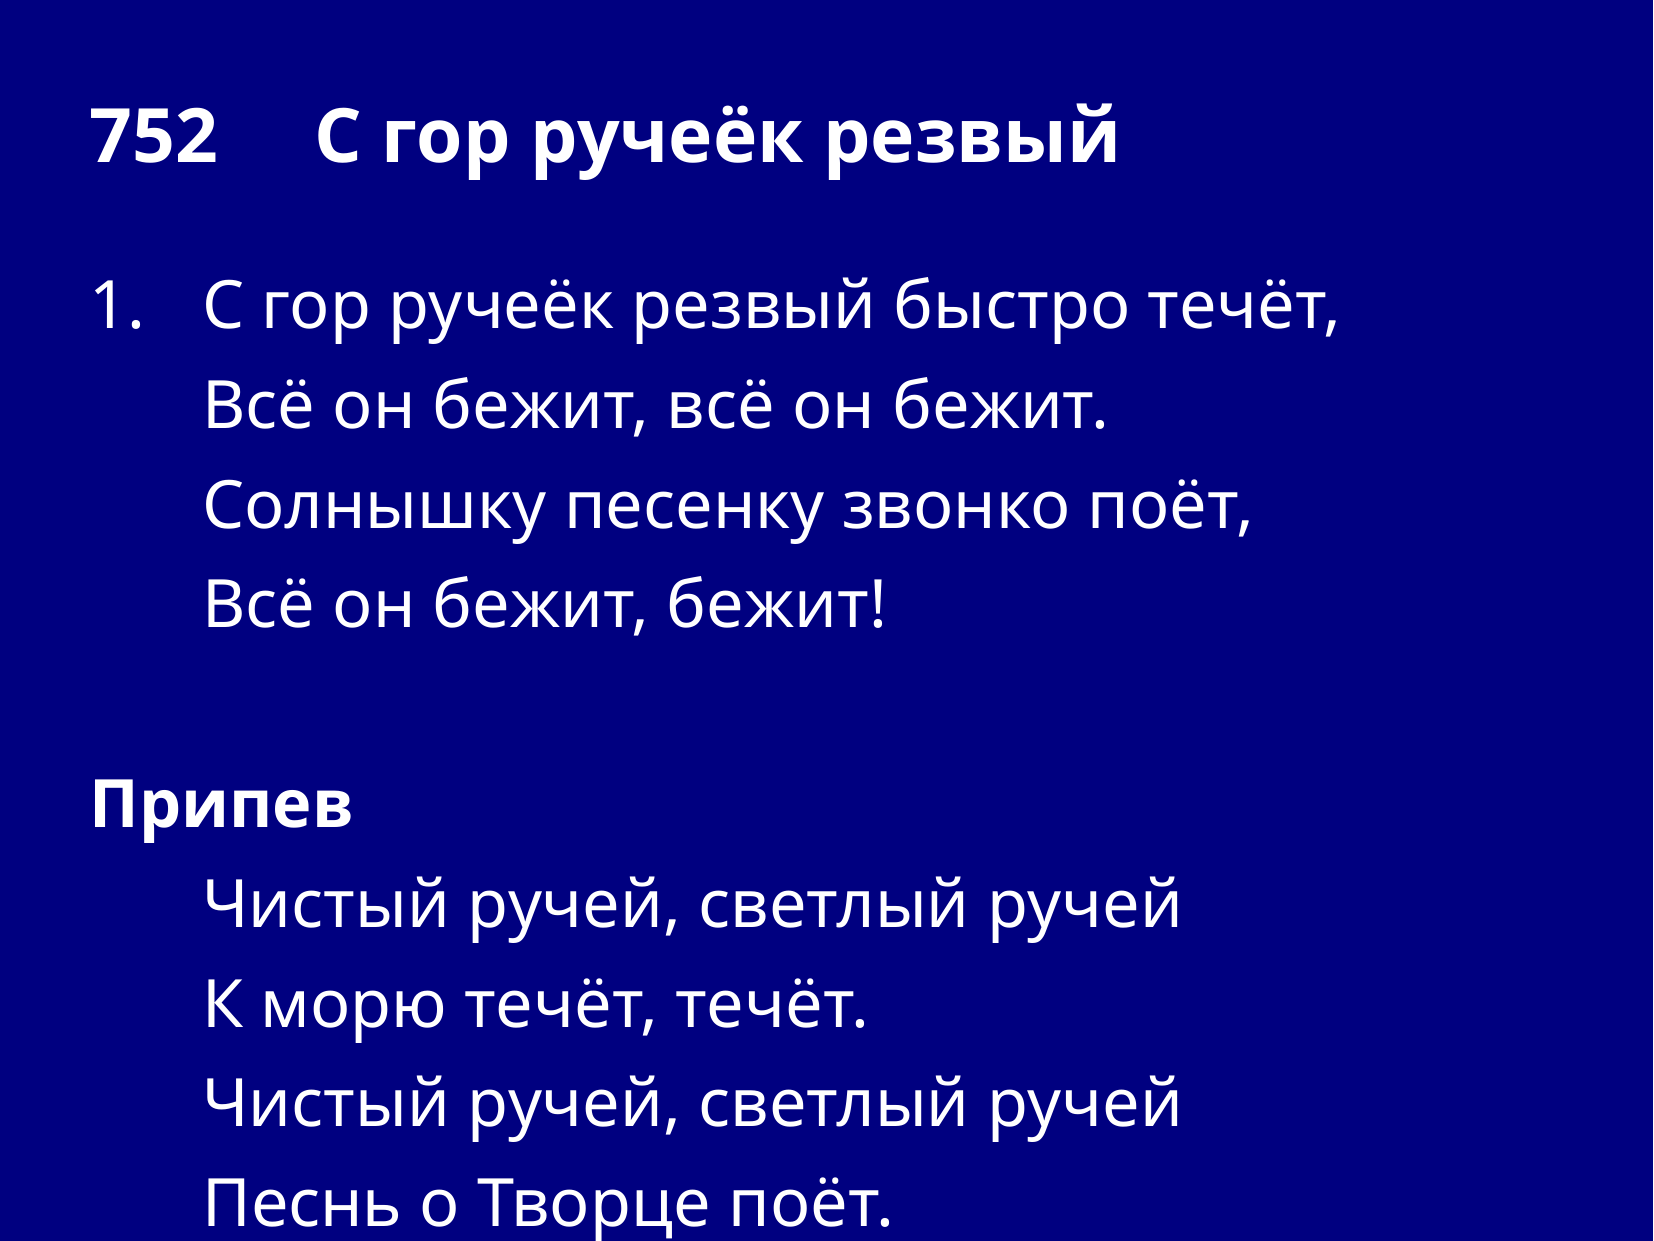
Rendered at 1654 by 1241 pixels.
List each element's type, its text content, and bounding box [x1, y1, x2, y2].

text_box 1. С гор ручеёк резвый быстро течёт, Всё он бежит, всё он бежит. Солнышку песенку звонко поёт, Всё он бежит, бежит! Припев Чистый ручей, светлый ручей К морю течёт, течёт. Чистый ручей, светлый ручей Песнь о Творце поёт. [75, 188, 1576, 1163]
text_box 752 С гор ручеёк резвый [75, 75, 1576, 188]
